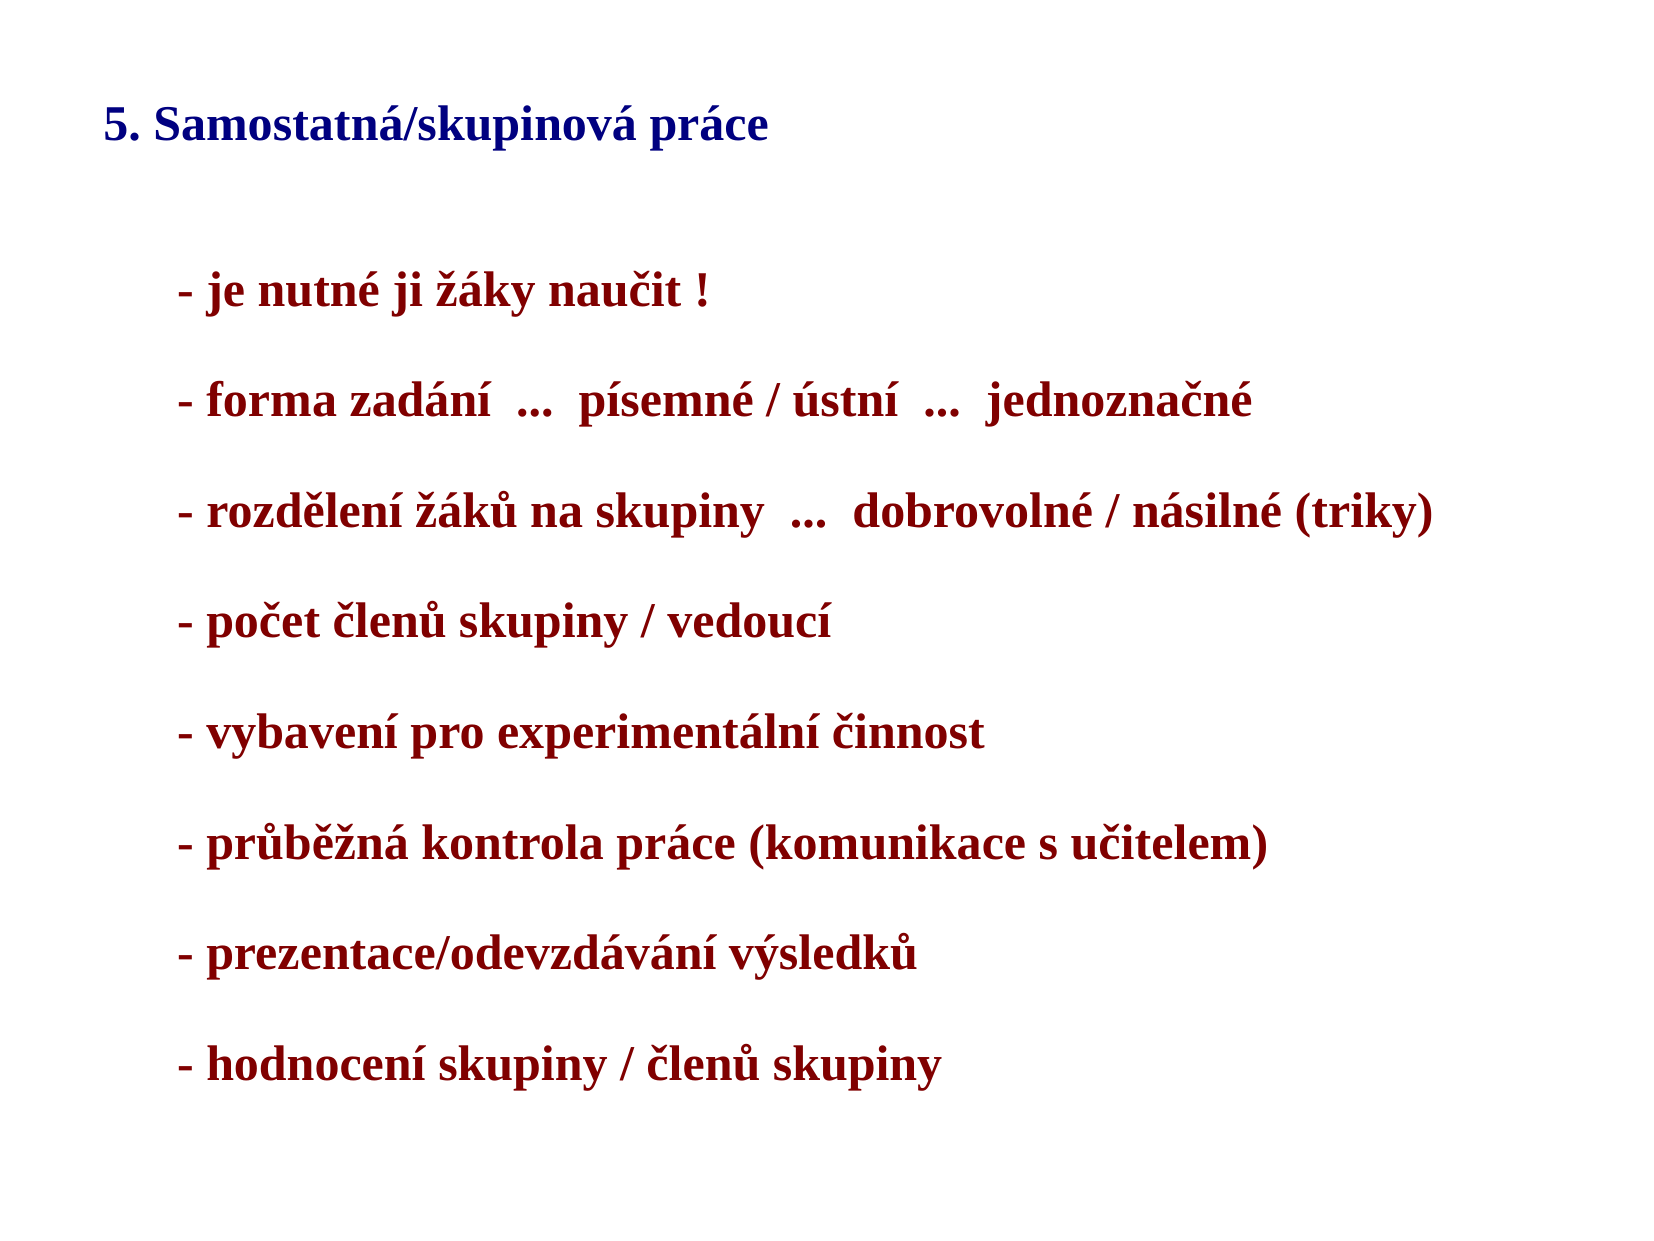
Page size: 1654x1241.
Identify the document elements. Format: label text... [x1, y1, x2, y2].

text_box 5. Samostatná/skupinová práce - je nutné ji žáky naučit ! - forma zadání ... písemné / ústní ... jednoznačné - rozdělení žáků na skupiny ... dobrovolné / násilné (triky) - počet členů skupiny / vedoucí - vybavení pro experimentální činnost - průběžná kontrola práce (komunikace s učitelem) - prezentace/odevzdávání výsledků - hodnocení skupiny / členů skupiny [88, 88, 1450, 1121]
